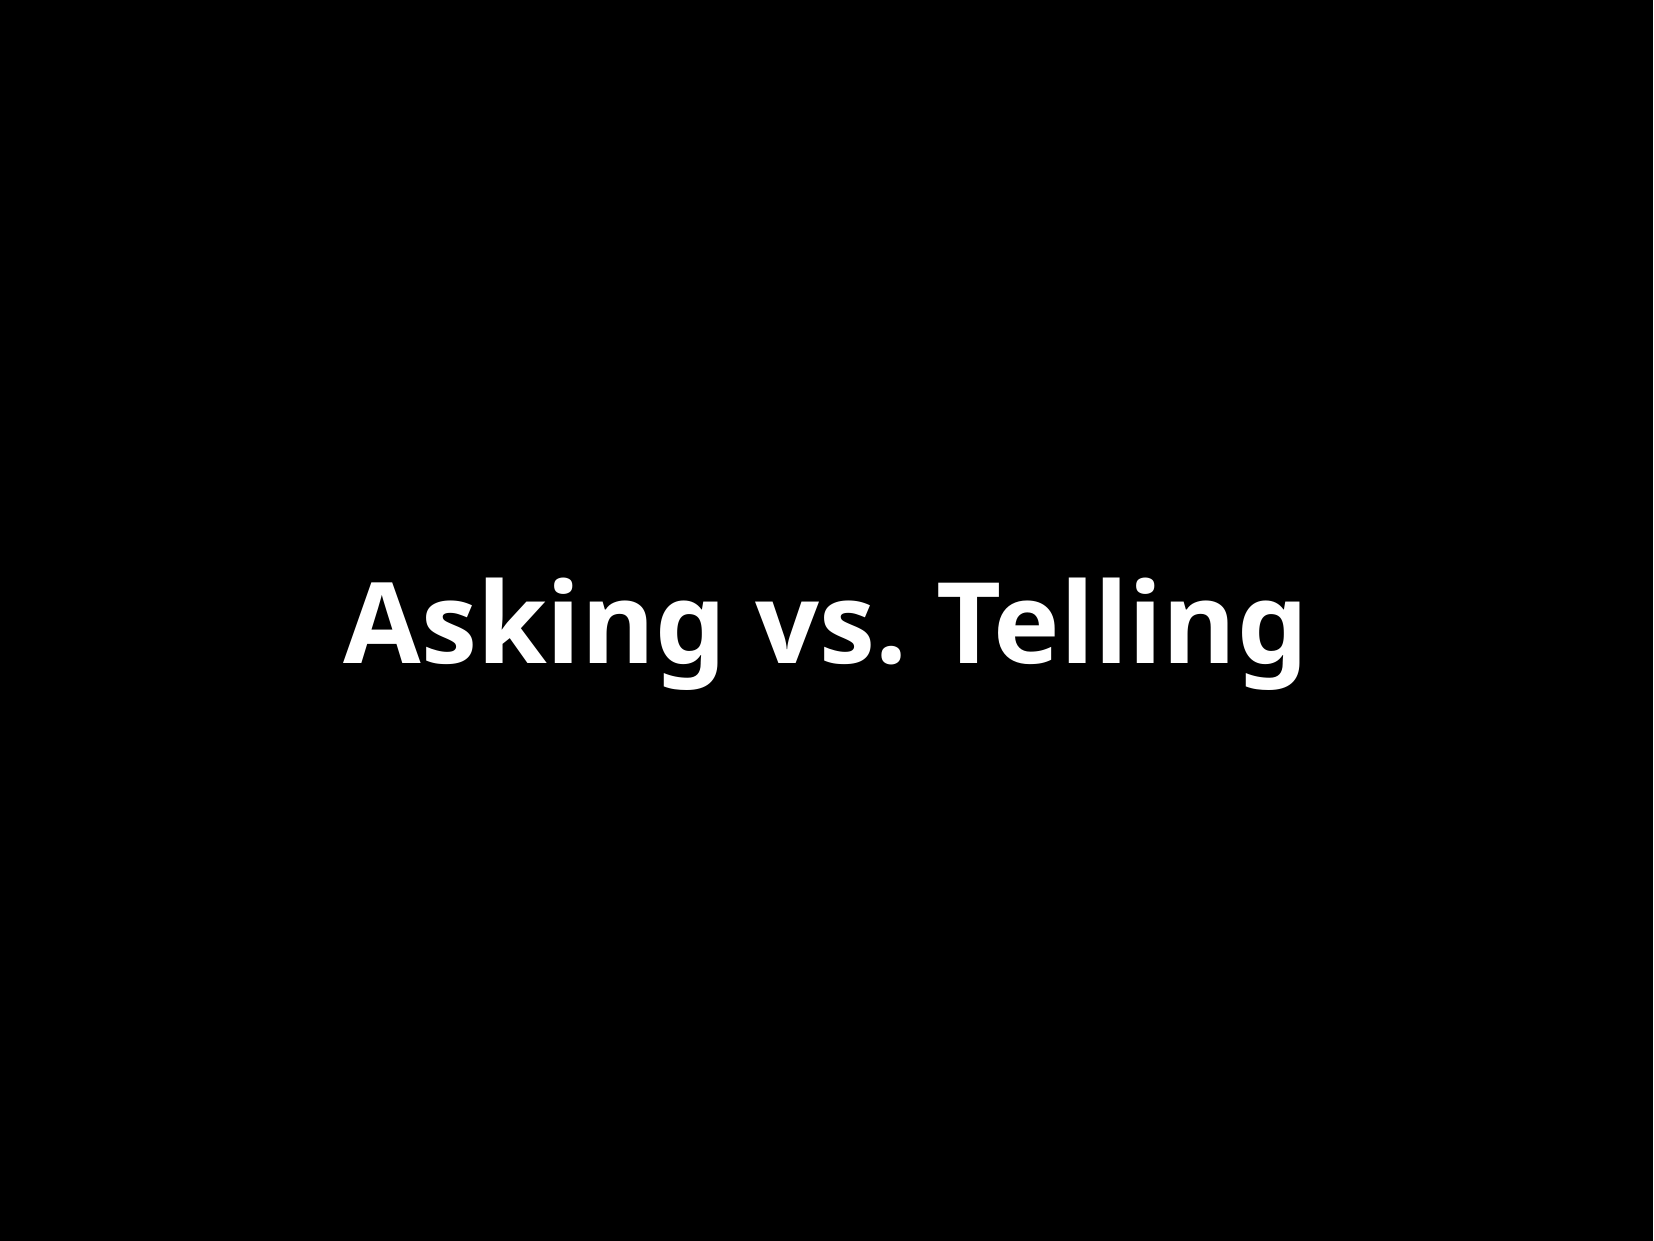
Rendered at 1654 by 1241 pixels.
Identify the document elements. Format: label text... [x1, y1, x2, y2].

title Asking vs. Telling [82, 524, 1571, 717]
